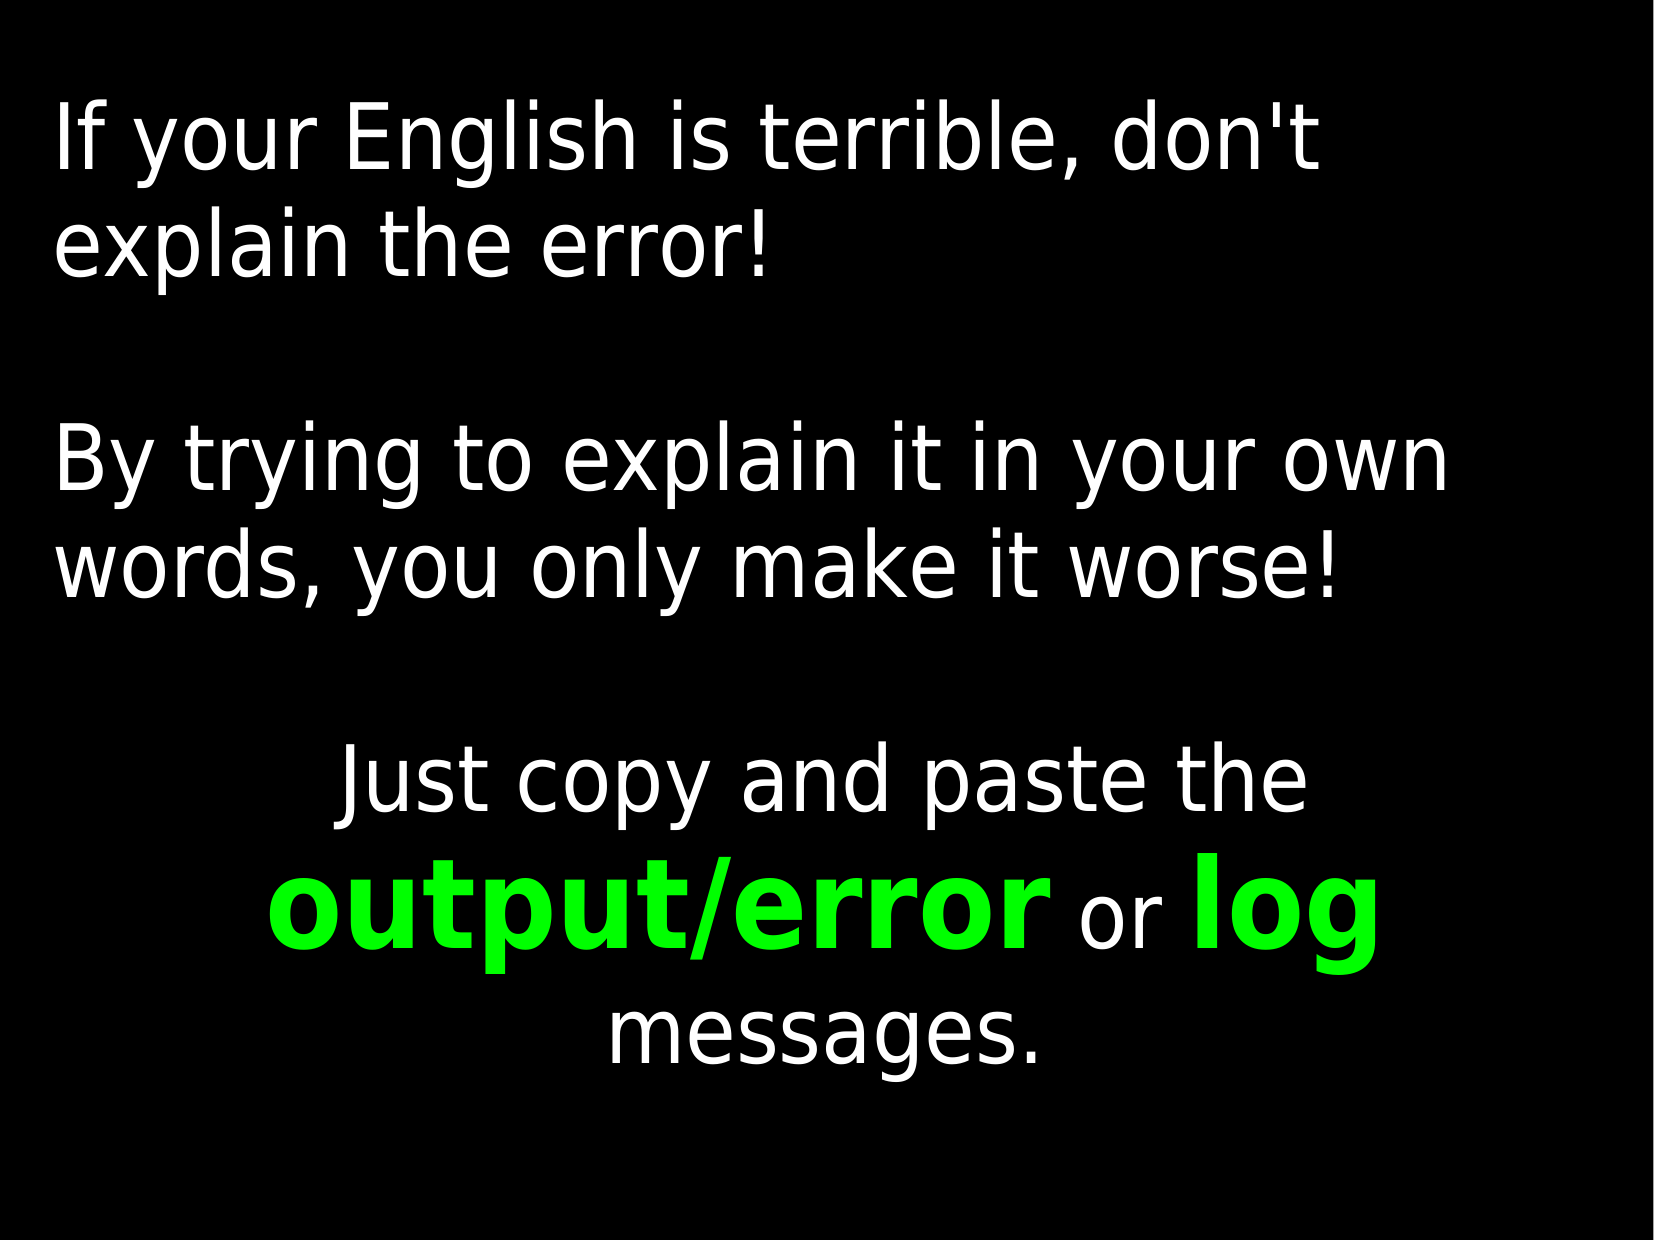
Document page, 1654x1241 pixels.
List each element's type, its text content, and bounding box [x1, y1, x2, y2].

text_box If your English is terrible, don't explain the error! By trying to explain it in your own words, you only make it worse! Just copy and paste the output/error or log messages. [37, 76, 1613, 1094]
